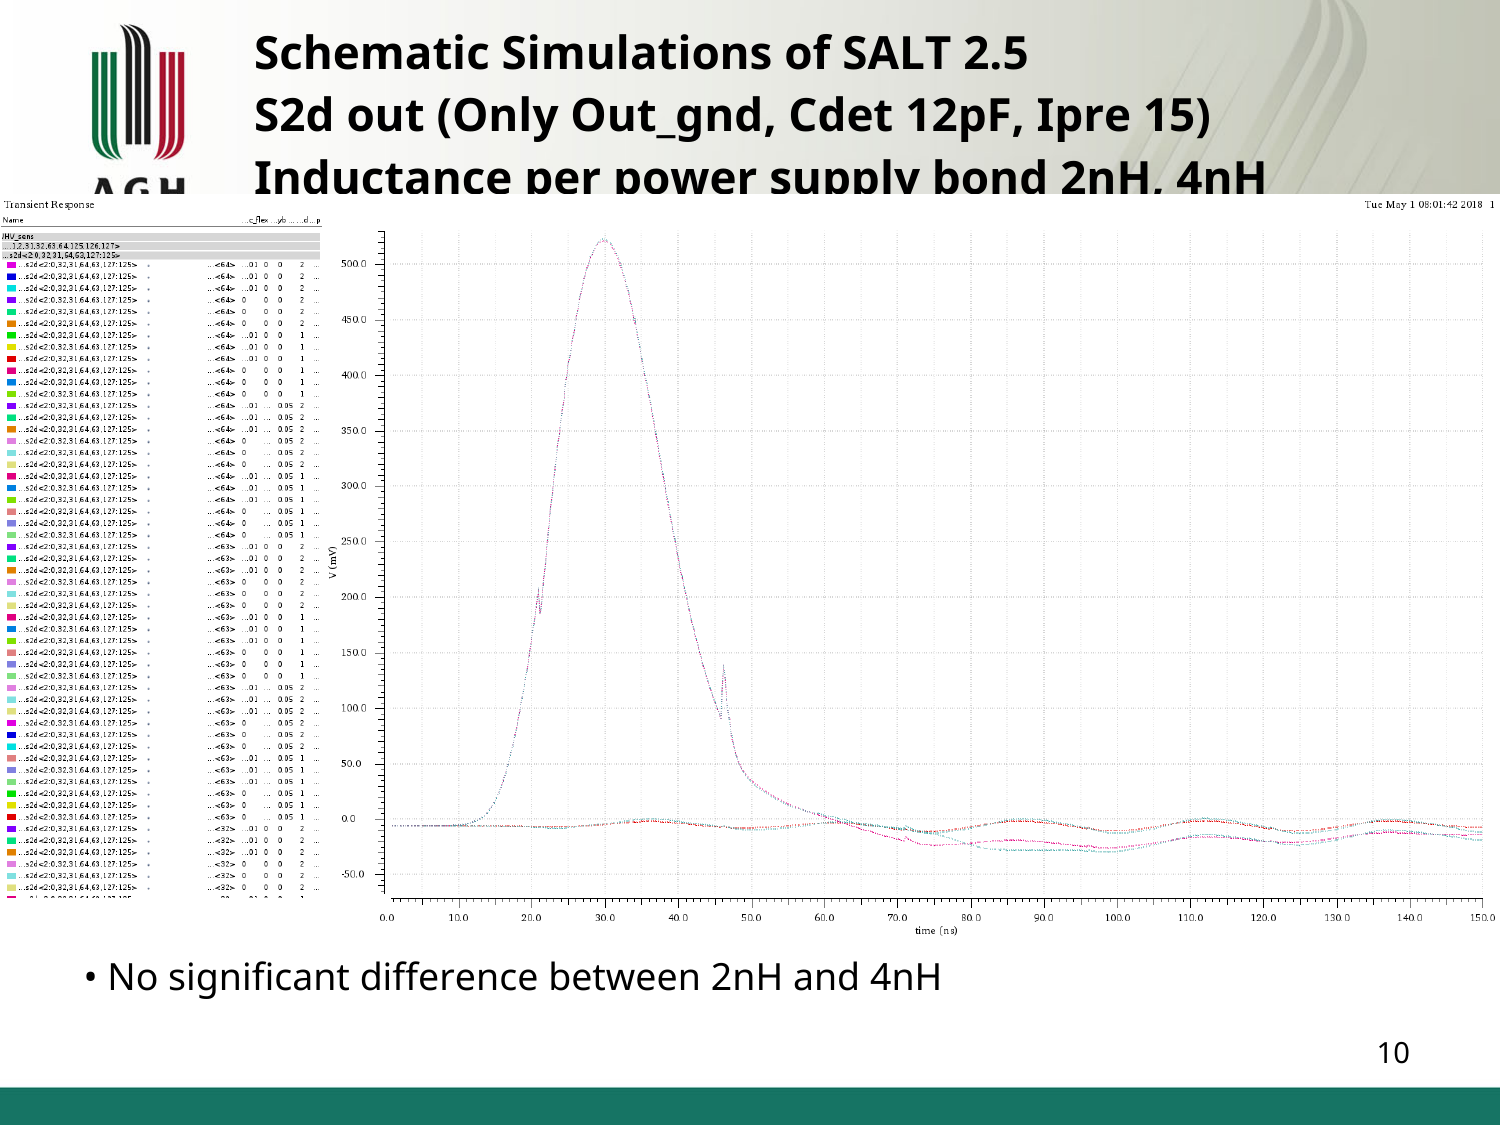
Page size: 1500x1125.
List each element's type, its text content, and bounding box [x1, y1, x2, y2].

picture [0, 0, 1500, 1125]
title Schematic Simulations of SALT 2.5 S2d out (Only Out_gnd, Cdet 12pF, Ipre 15) Inductance per power supply bond 2nH, 4nH [254, 34, 1489, 194]
list No significant difference between 2nH and 4nH [23, 950, 1465, 1081]
